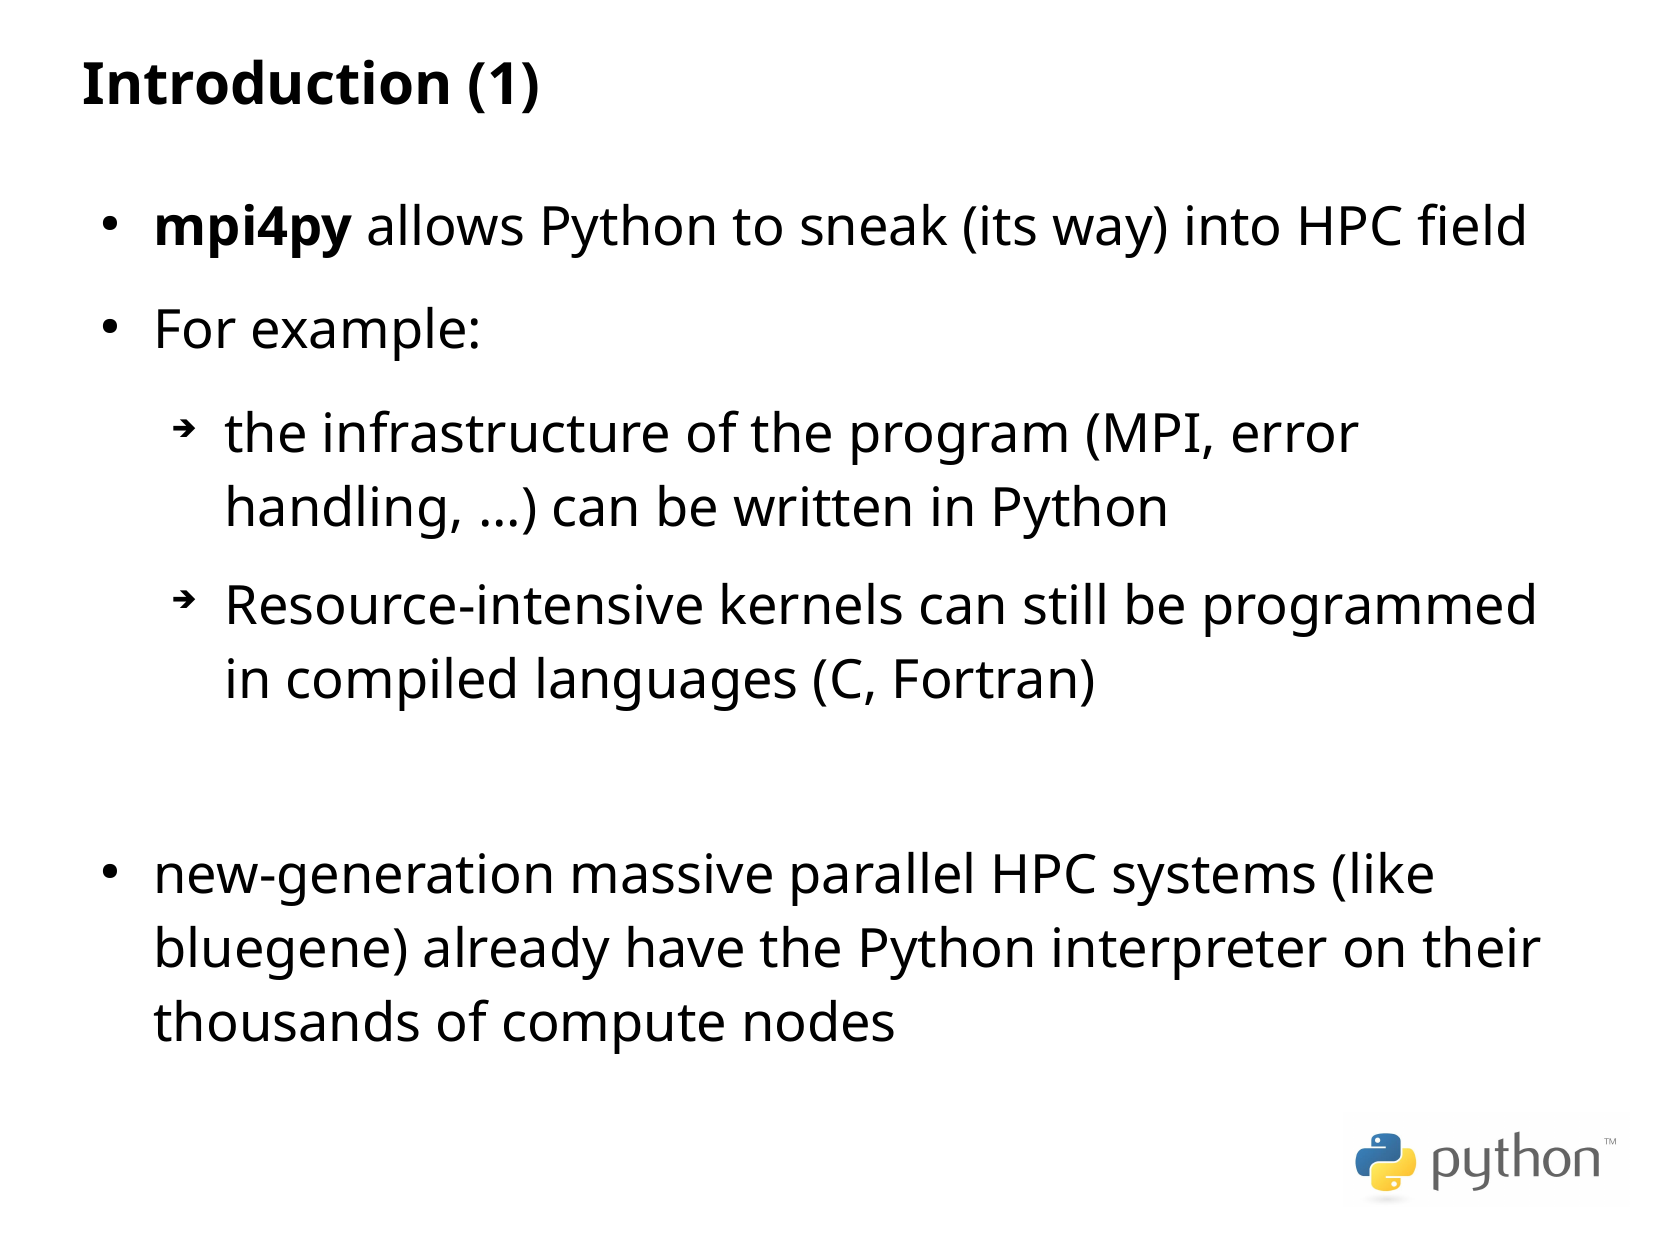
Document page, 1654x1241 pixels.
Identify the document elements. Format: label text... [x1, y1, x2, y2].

title Introduction (1) [82, 0, 1571, 179]
picture [1343, 1112, 1630, 1207]
list mpi4py allows Python to sneak (its way) into HPC field For example: the infrastructure of the program (MPI, error handling, ...) can be written in Python Resource-intensive kernels can still be programmed in compiled languages (C, Fortran) new-generation massive parallel HPC systems (like bluegene) already have the Python interpreter on their thousands of compute nodes [82, 187, 1571, 1133]
